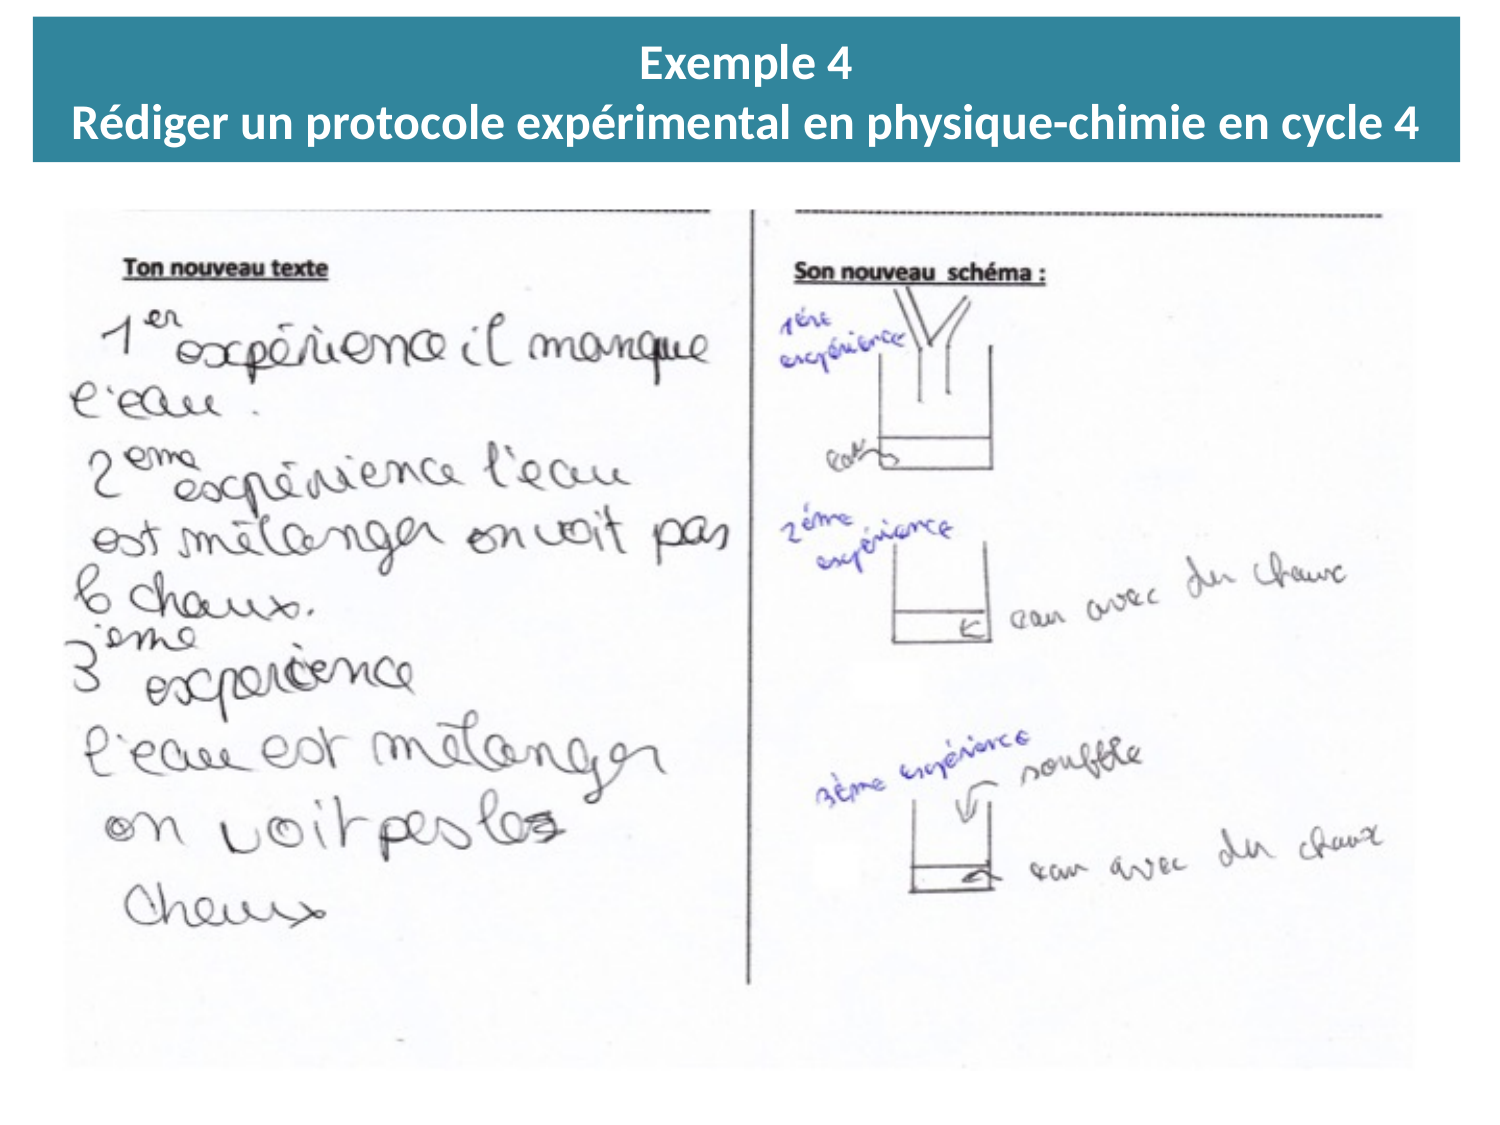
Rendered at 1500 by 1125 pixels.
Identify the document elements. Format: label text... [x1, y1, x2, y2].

picture [62, 208, 1417, 1071]
text_box Exemple 4 Rédiger un protocole expérimental en physique-chimie en cycle 4 [32, 16, 1461, 163]
